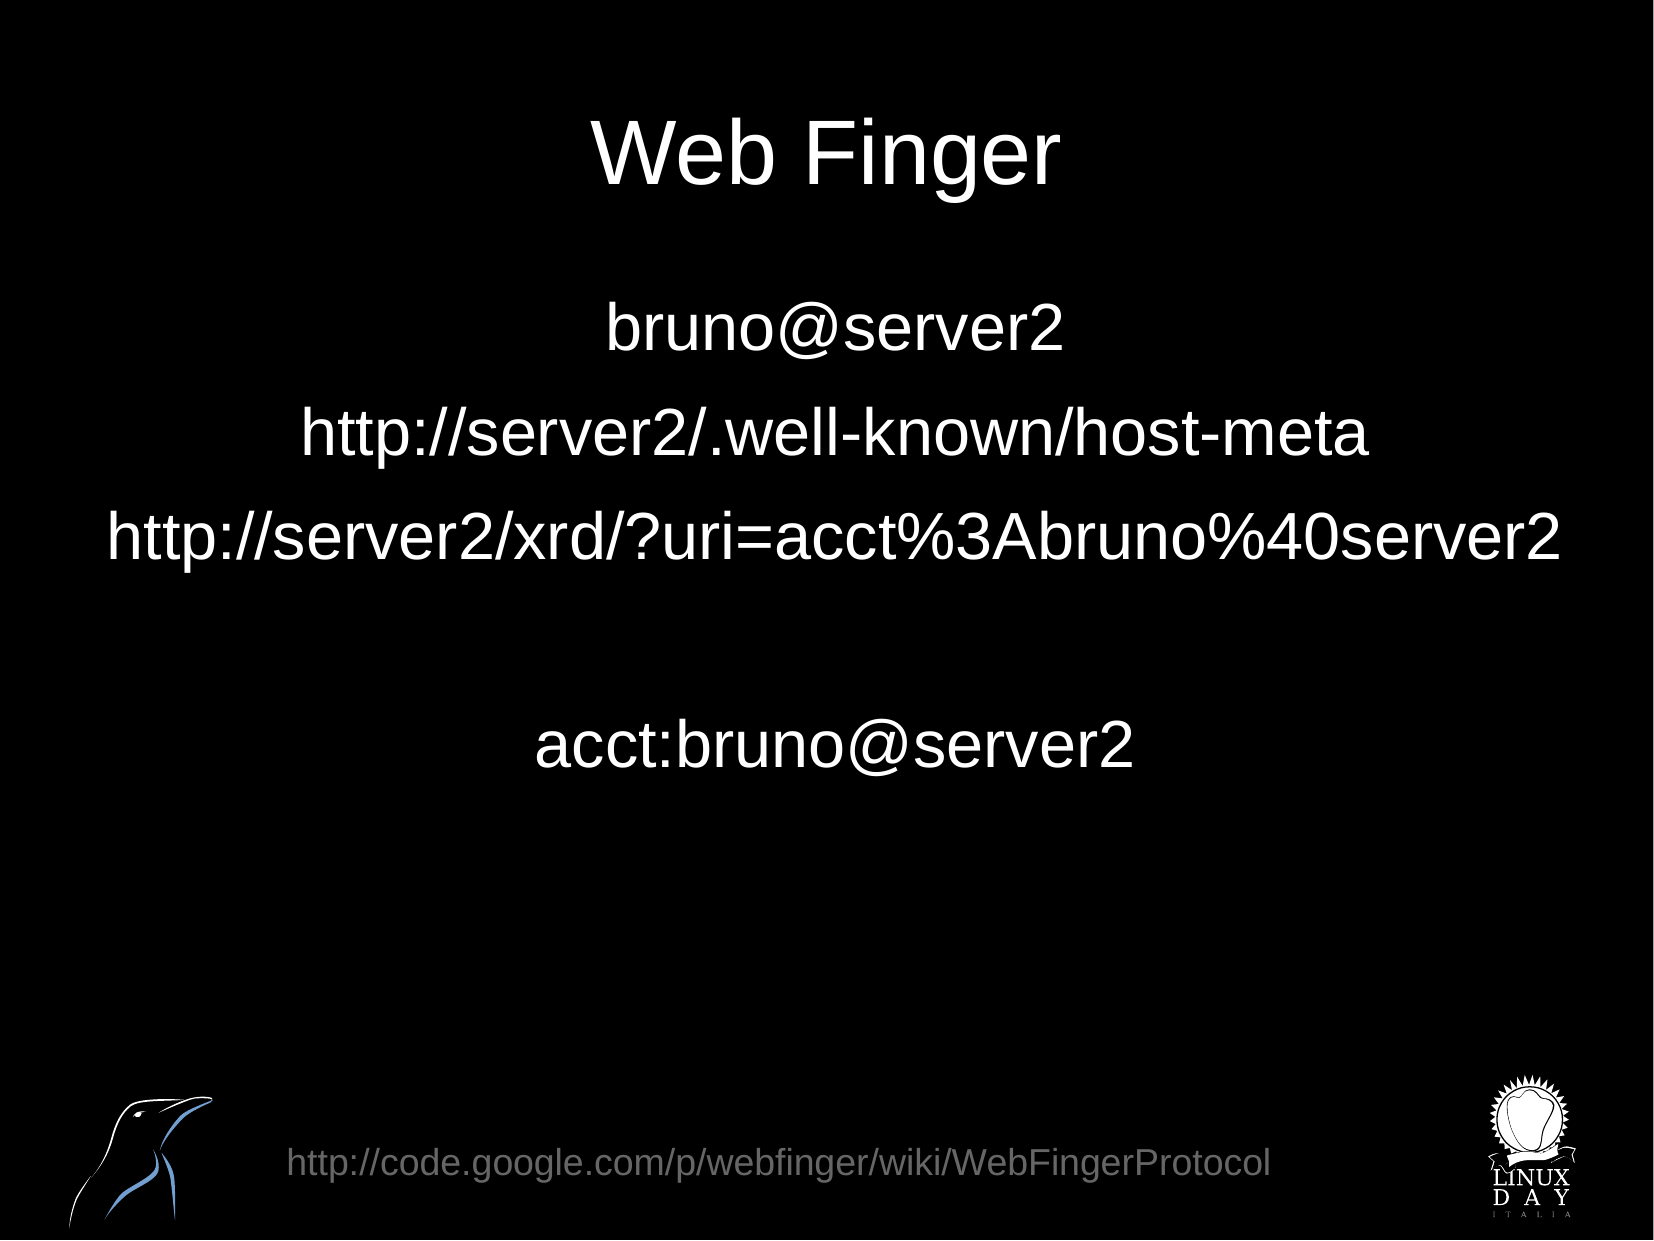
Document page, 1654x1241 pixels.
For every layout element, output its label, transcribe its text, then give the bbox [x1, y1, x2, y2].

text_box http://code.google.com/p/webfinger/wiki/WebFingerProtocol [271, 1133, 1441, 1191]
list bruno@server2 http://server2/.well-known/host-meta http://server2/xrd/?uri=acct%3Abruno%40server2 acct:bruno@server2 [82, 290, 1571, 1109]
title Web Finger [82, 56, 1571, 250]
